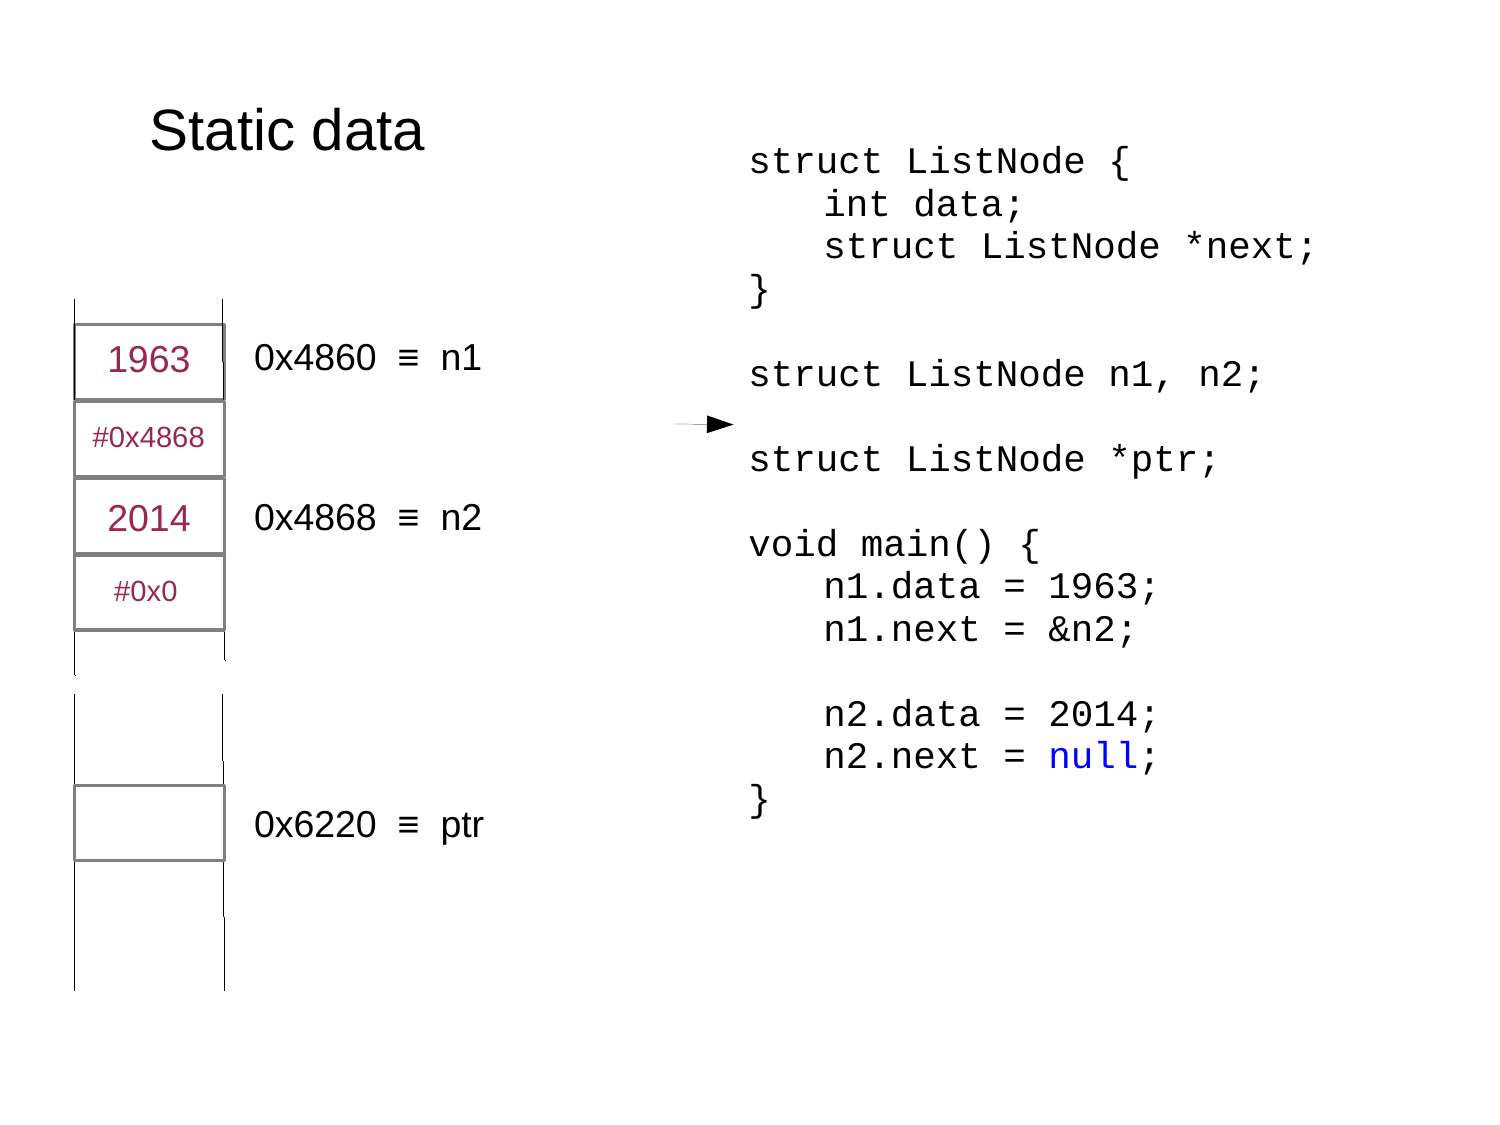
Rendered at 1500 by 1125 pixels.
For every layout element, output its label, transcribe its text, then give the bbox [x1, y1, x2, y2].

text_box 0x6220 ≡ ptr [239, 796, 705, 856]
text_box 0x4860 ≡ n1 [239, 329, 705, 389]
text_box 0x4868 ≡ n2 [239, 488, 705, 549]
text_box Static data [135, 90, 1156, 235]
text_box 1963 [75, 330, 223, 388]
text_box #0x4868 [75, 413, 223, 461]
text_box struct ListNode { int data; struct ListNode *next; } struct ListNode n1, n2; struct ListNode *ptr; void main() { n1.data = 1963; n1.next = &n2; n2.data = 2014; n2.next = null; } [733, 135, 1454, 750]
text_box 2014 [75, 490, 223, 547]
text_box #0x0 [75, 567, 217, 616]
